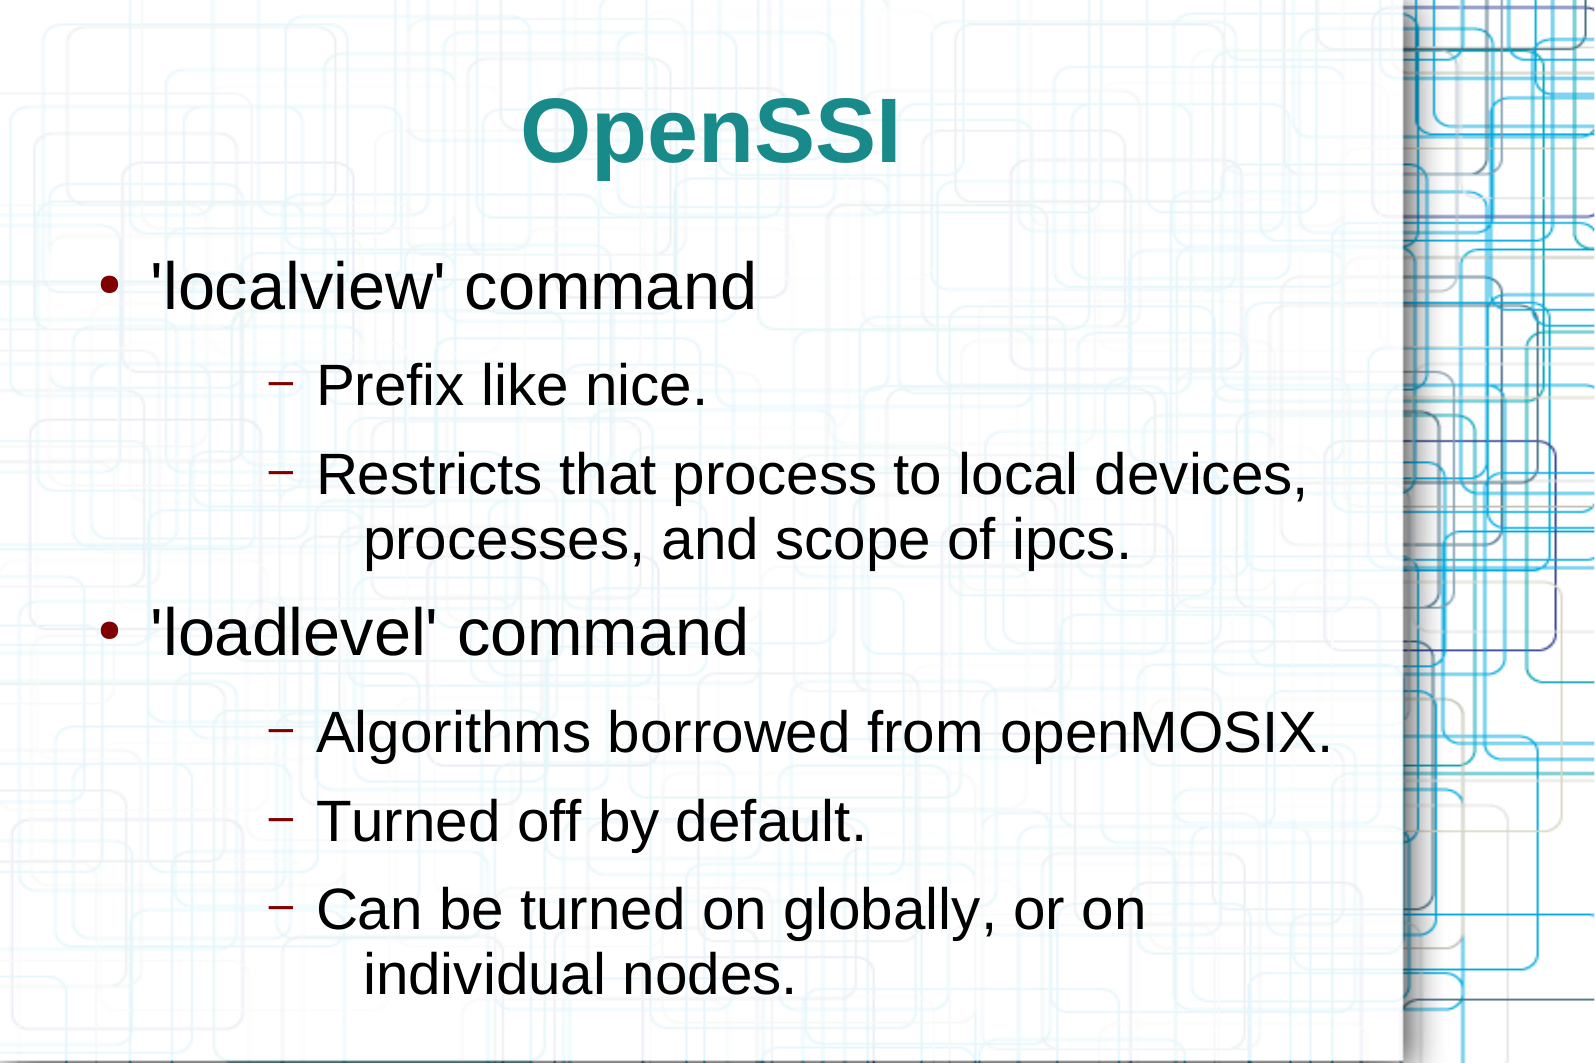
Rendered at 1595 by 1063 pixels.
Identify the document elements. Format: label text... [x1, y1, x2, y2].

list 'localview' command Prefix like nice. Restricts that process to local devices, processes, and scope of ipcs. 'loadlevel' command Algorithms borrowed from openMOSIX. Turned off by default. Can be turned on globally, or on individual nodes. [79, 248, 1367, 1008]
title OpenSSI [56, 49, 1367, 213]
picture [0, 0, 1595, 1063]
